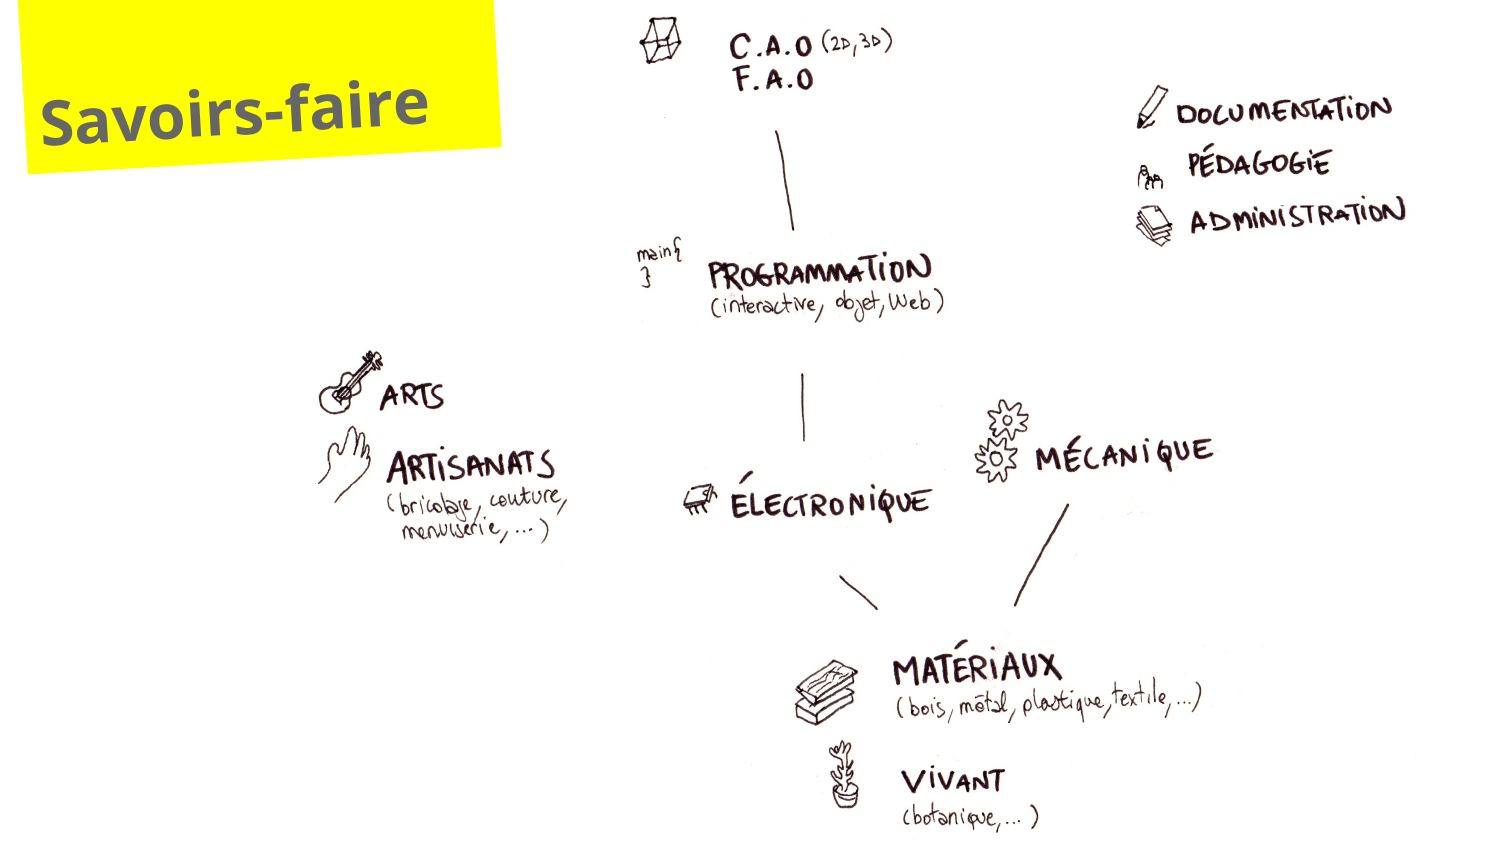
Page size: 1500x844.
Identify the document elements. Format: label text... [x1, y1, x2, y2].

picture [295, 0, 1424, 844]
title Savoirs-faire [17, 0, 502, 175]
